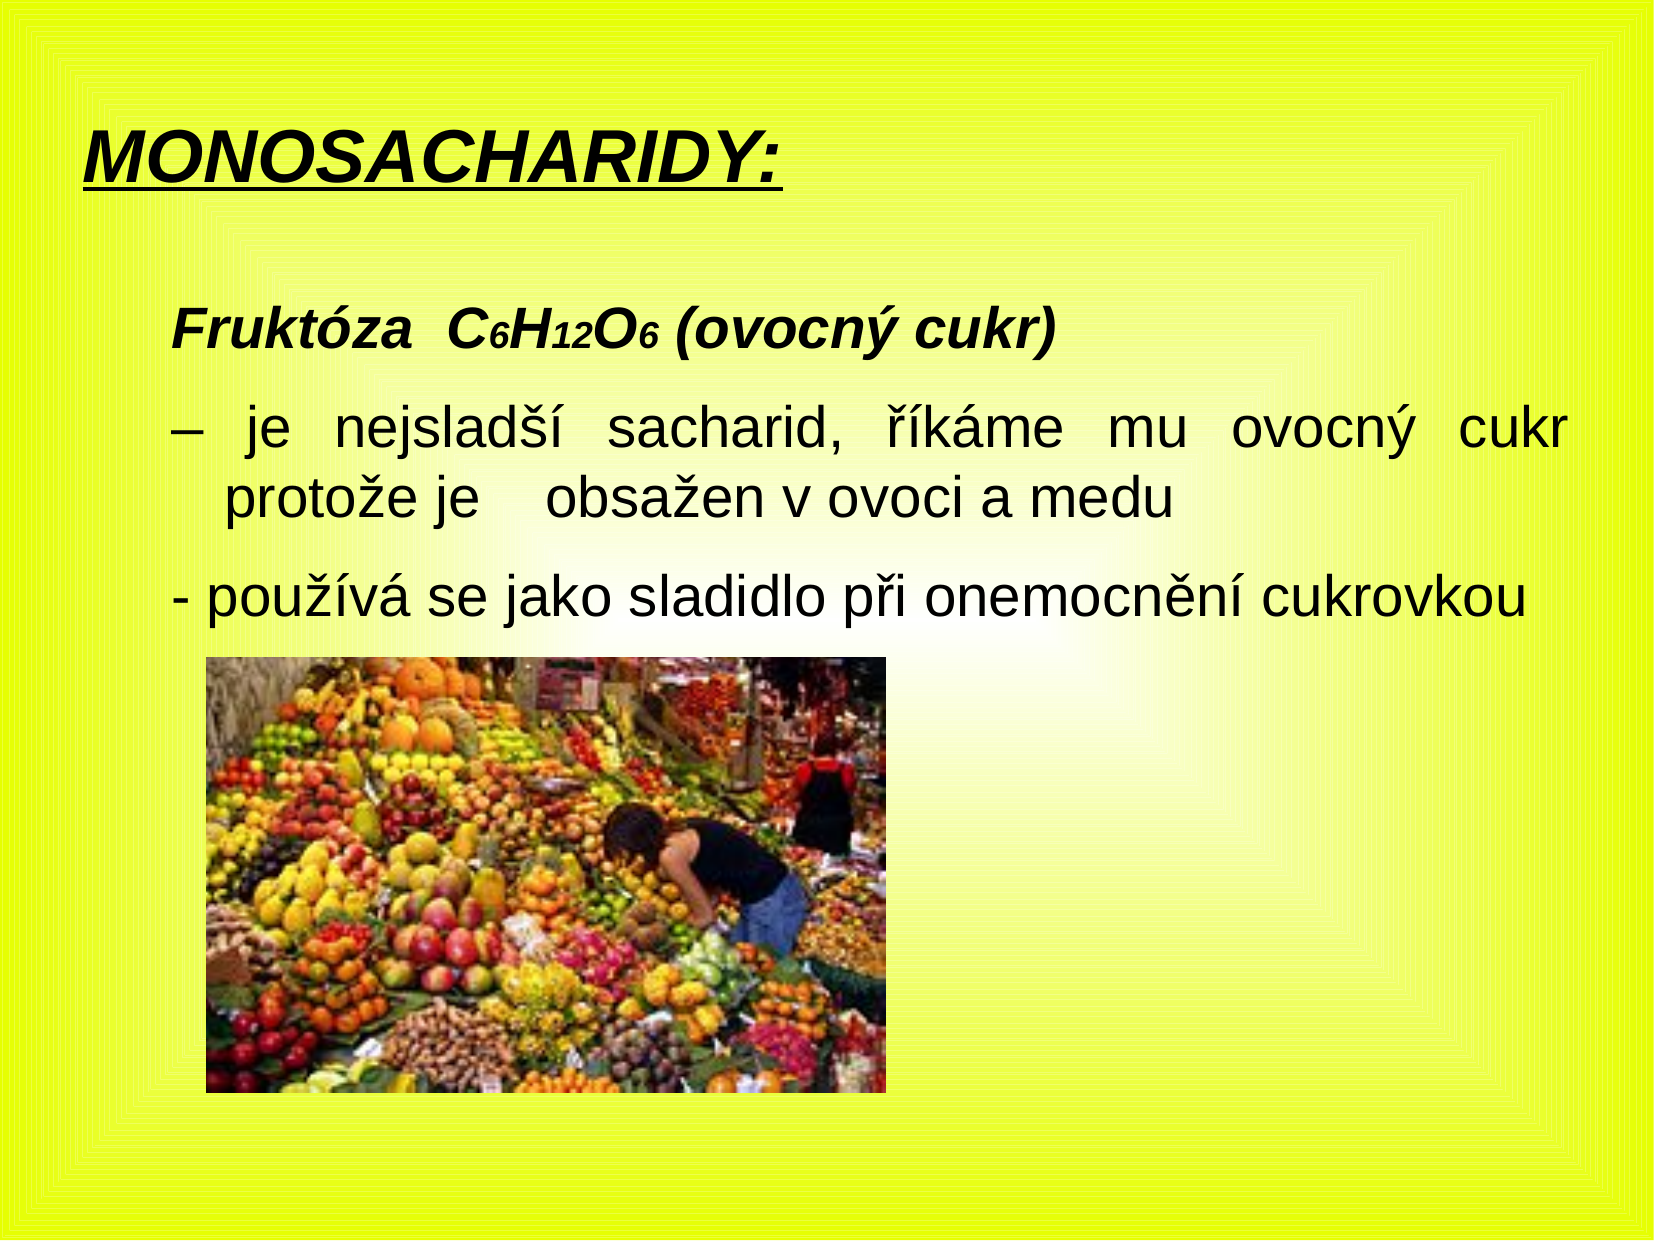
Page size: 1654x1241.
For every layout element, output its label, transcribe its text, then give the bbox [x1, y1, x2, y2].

title MONOSACHARIDY: [82, 49, 1571, 257]
picture [206, 657, 886, 1093]
list Fruktóza C6H12O6 (ovocný cukr) – je nejsladší sacharid, říkáme mu ovocný cukr protože je obsažen v ovoci a medu - používá se jako sladidlo při onemocnění cukrovkou [82, 290, 1571, 1109]
